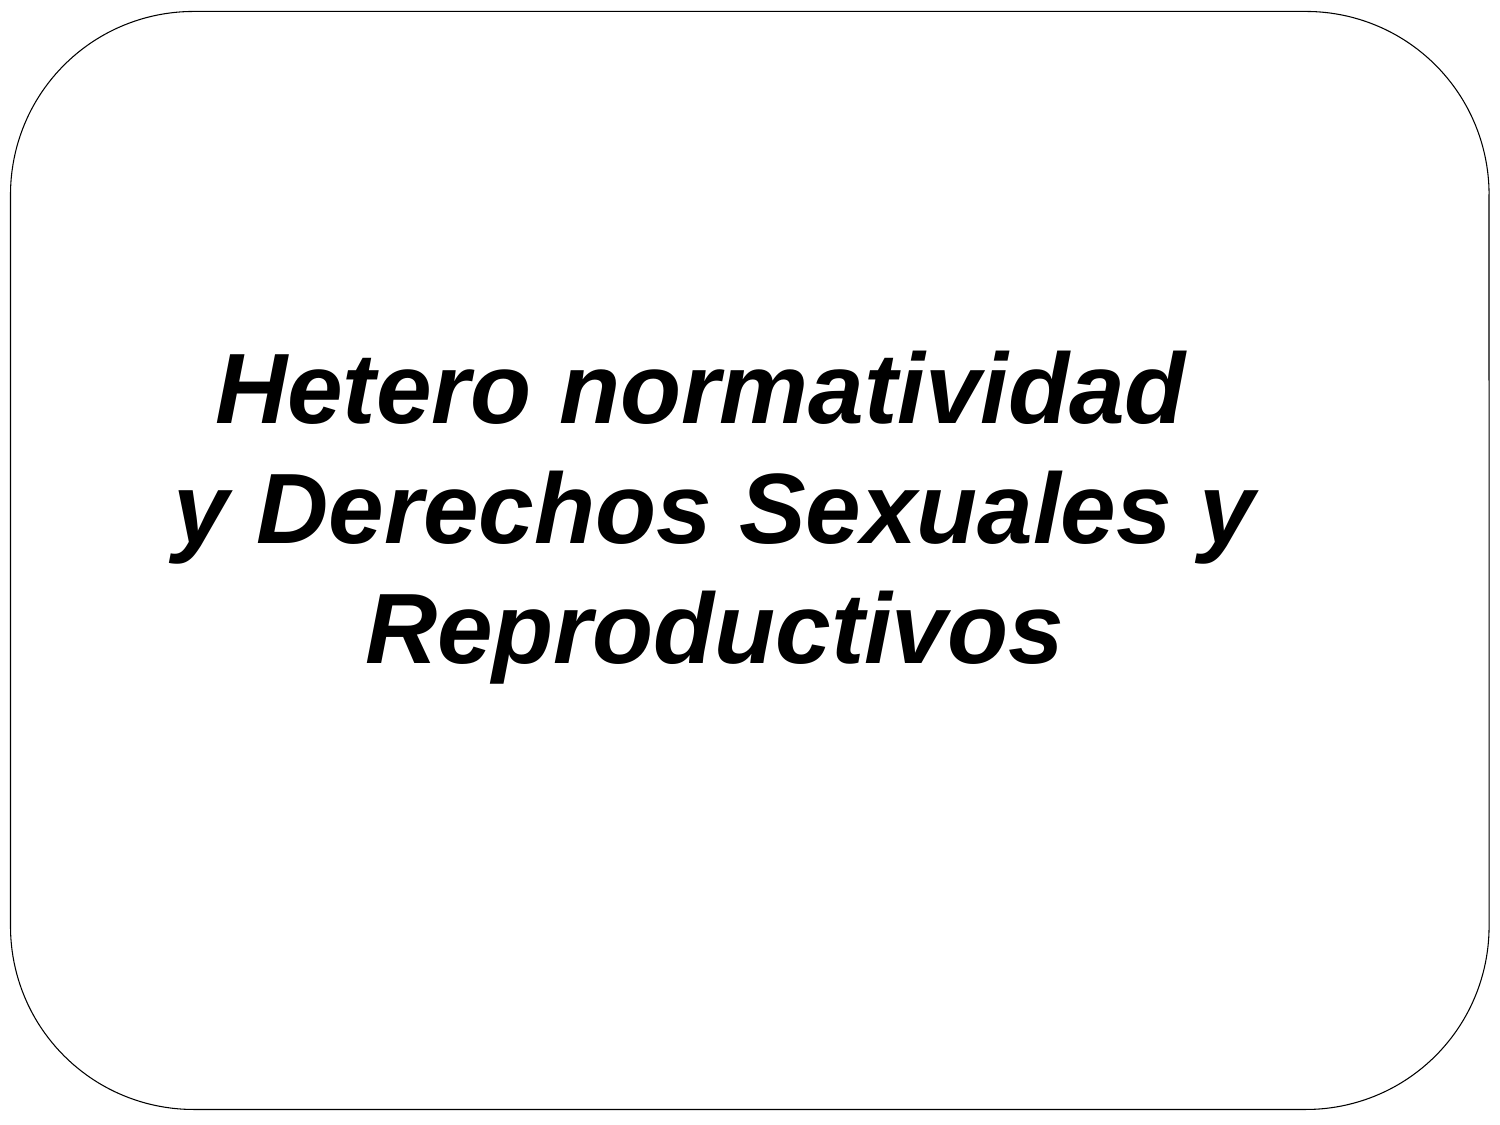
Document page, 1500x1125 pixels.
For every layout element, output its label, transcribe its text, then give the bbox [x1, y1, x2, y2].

text_box Hetero normatividad y Derechos Sexuales y Reproductivos [70, 316, 1360, 692]
